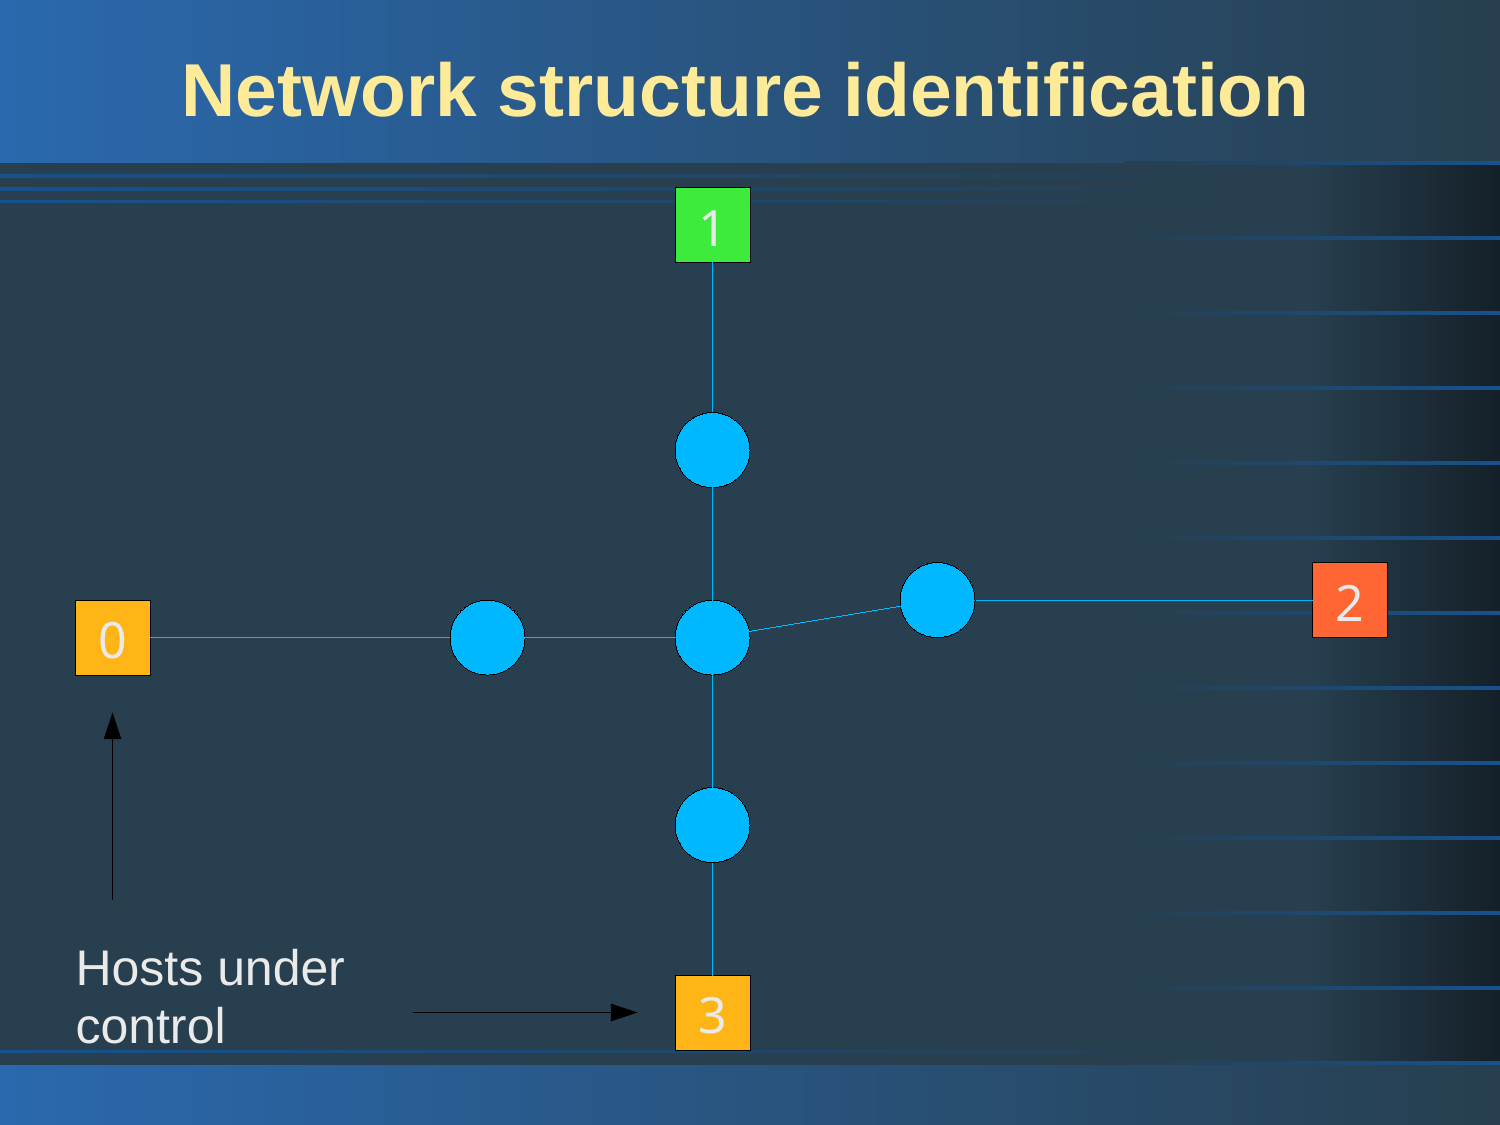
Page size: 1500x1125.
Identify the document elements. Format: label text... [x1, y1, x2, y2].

text_box 0 [75, 600, 151, 676]
title Network structure identification [83, 24, 1409, 151]
text_box Hosts under control [75, 937, 341, 1052]
text_box [450, 600, 526, 676]
text_box 3 [675, 975, 751, 1051]
text_box [675, 600, 751, 676]
text_box [675, 787, 751, 863]
text_box 1 [675, 187, 751, 263]
text_box [675, 412, 751, 488]
text_box [900, 562, 976, 638]
text_box 2 [1312, 562, 1388, 638]
